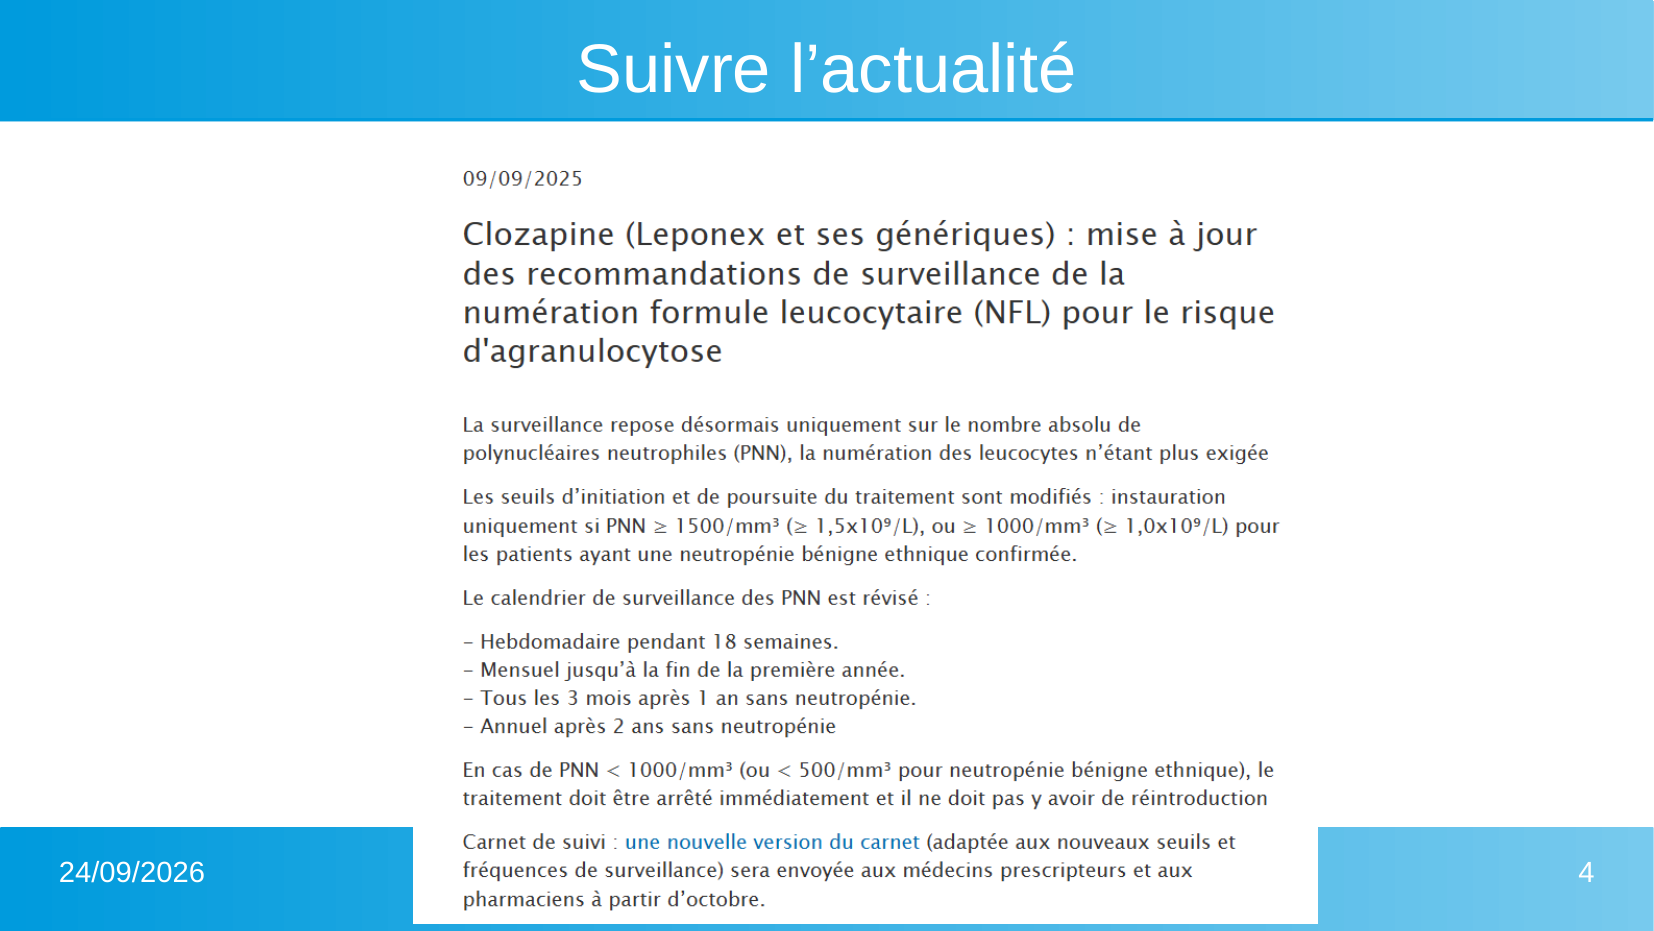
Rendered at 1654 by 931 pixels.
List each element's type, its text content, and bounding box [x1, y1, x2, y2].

picture [413, 147, 1318, 924]
title Suivre l’actualité [59, 29, 1595, 108]
